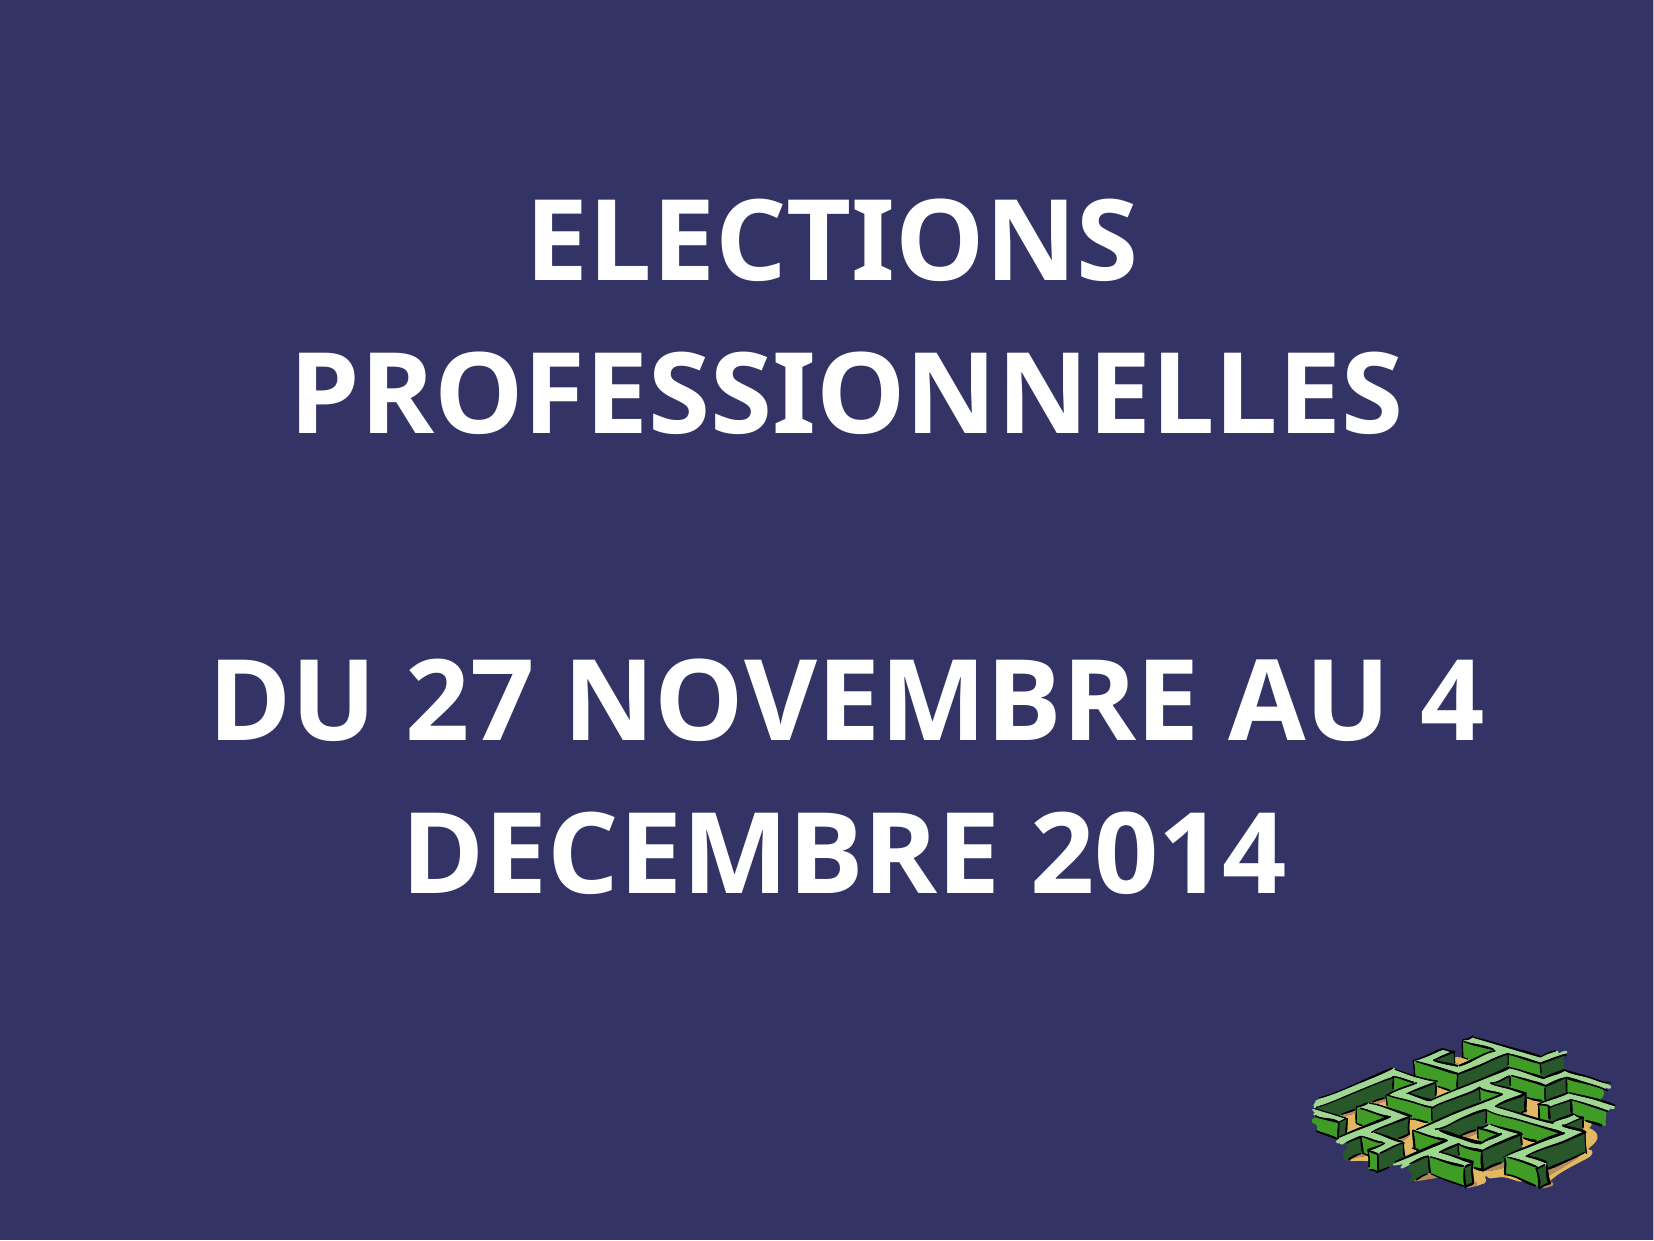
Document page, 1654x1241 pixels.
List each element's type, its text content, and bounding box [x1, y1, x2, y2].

subtitle ELECTIONS PROFESSIONNELLES DU 27 NOVEMBRE AU 4 DECEMBRE 2014 [131, 149, 1523, 1091]
